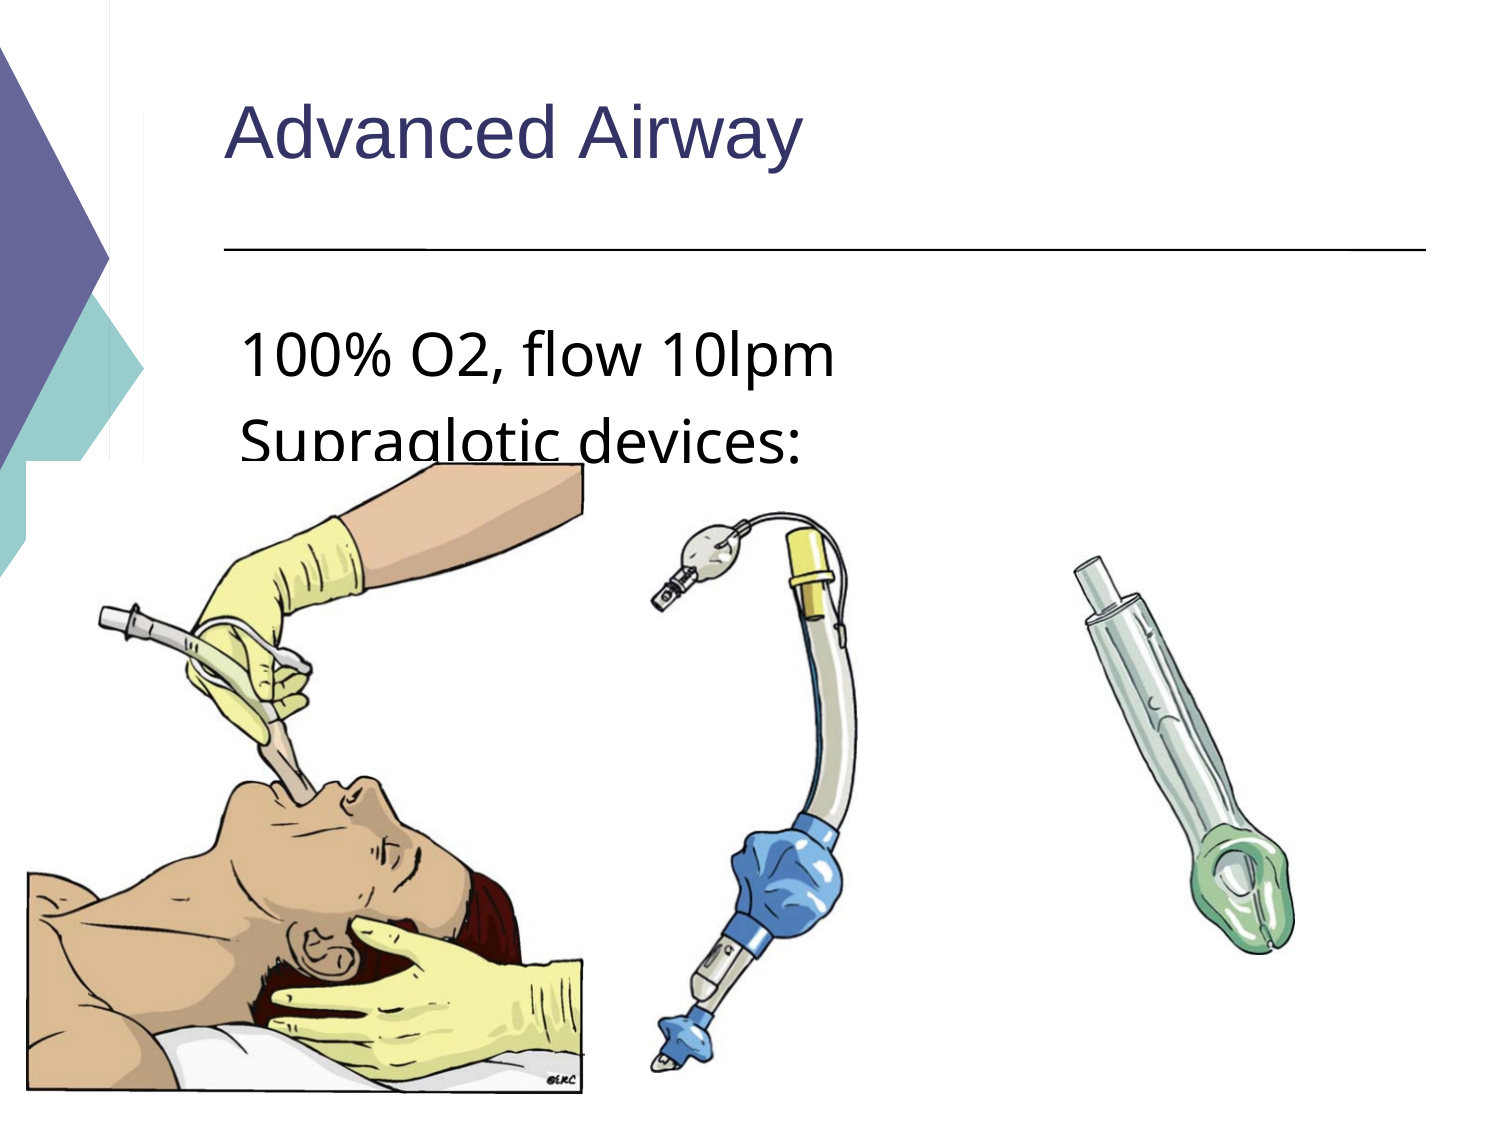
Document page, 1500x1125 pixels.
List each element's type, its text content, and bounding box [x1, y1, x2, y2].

picture [26, 461, 585, 1094]
list 100% O2, flow 10lpm Supraglotic devices: [224, 299, 1424, 1073]
title Advanced Airway [224, 76, 1424, 181]
picture [650, 511, 858, 1073]
picture [1073, 555, 1295, 956]
